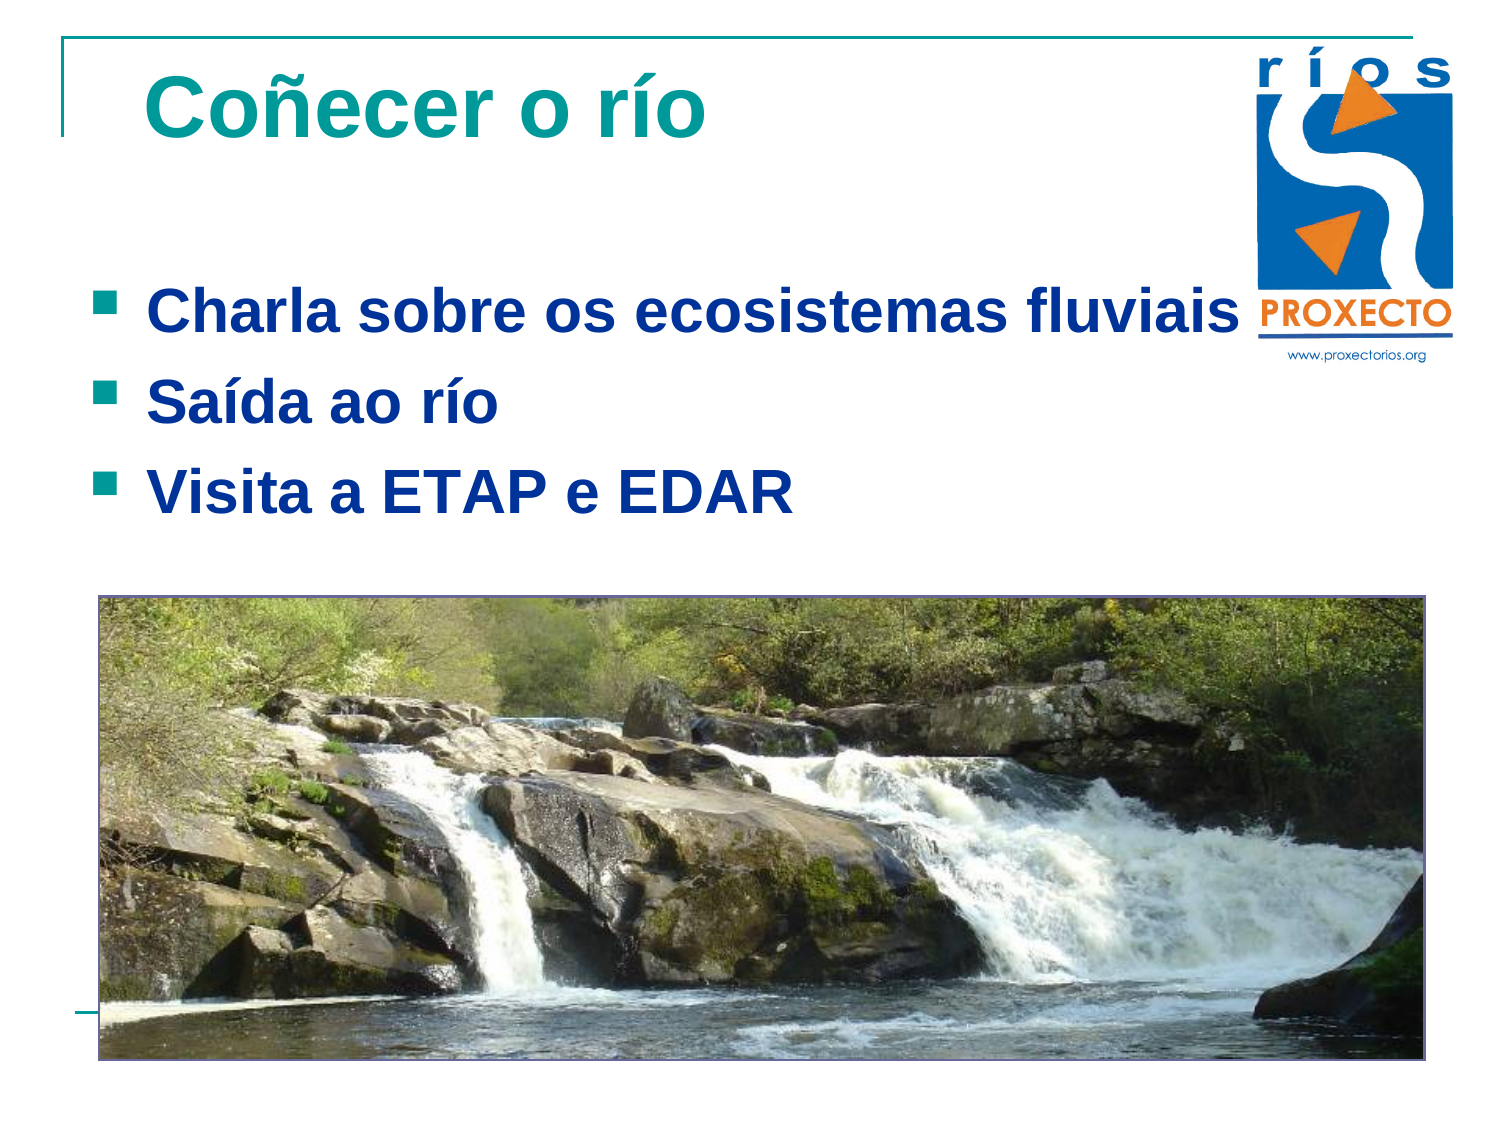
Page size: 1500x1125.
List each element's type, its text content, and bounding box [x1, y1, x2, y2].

picture [1251, 42, 1457, 374]
picture [100, 597, 1424, 1059]
list Charla sobre os ecosistemas fluviais Saída ao río Visita a ETAP e EDAR [75, 262, 1426, 539]
title Coñecer o río [0, 42, 906, 182]
